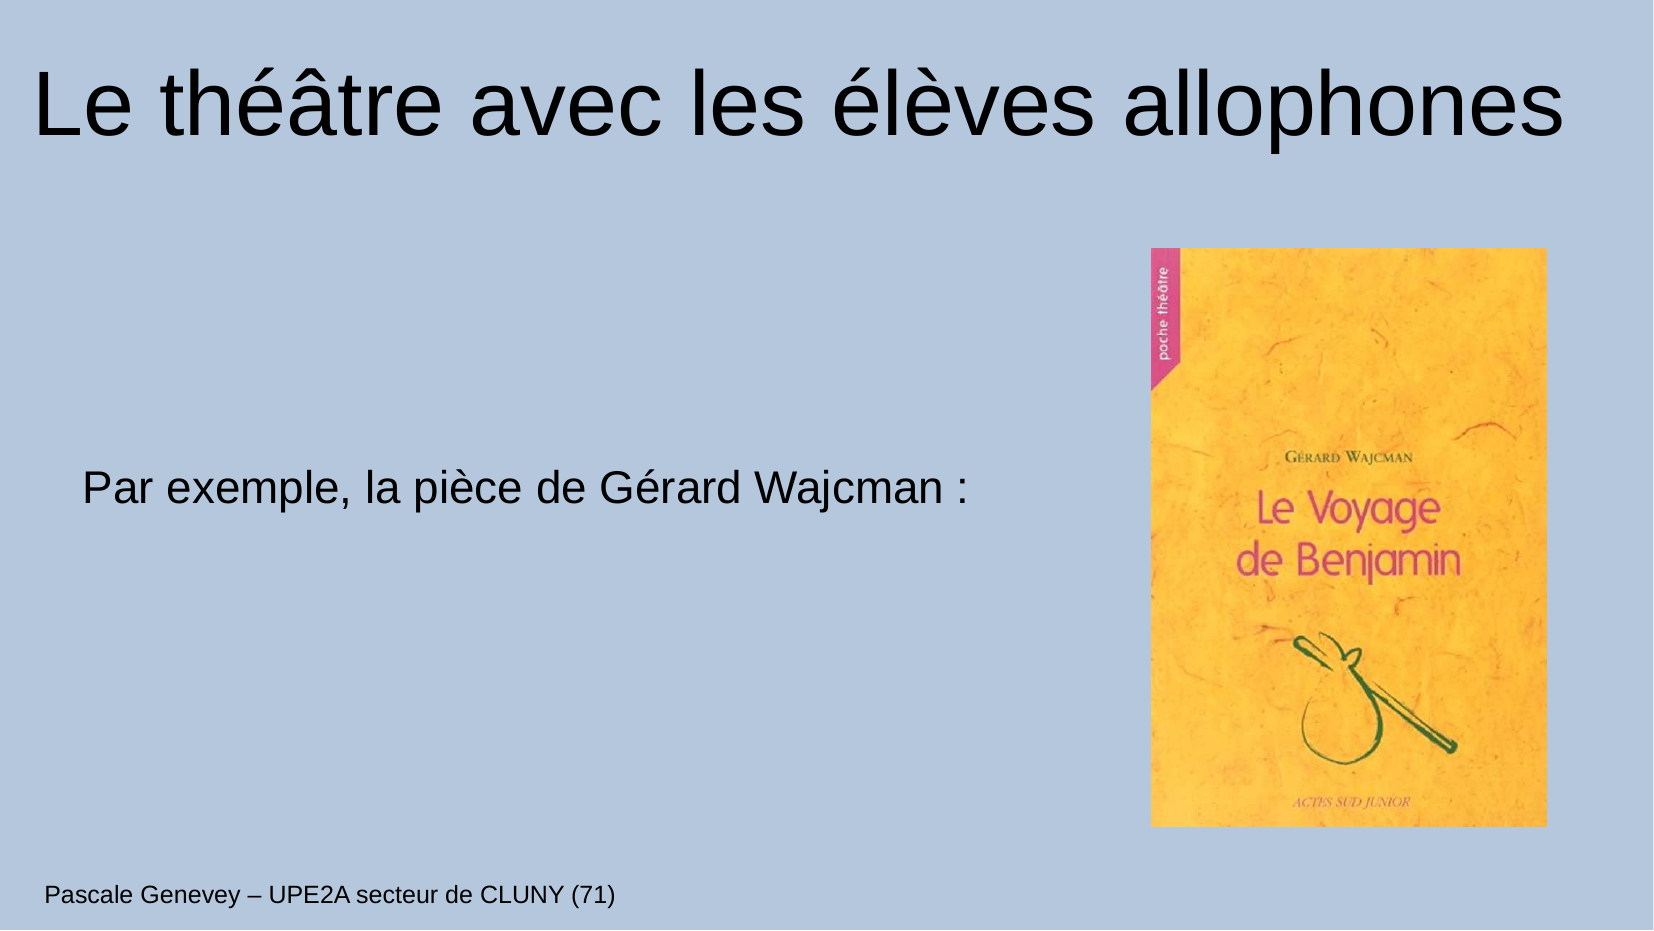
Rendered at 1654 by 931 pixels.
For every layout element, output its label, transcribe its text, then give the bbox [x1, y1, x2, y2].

picture [1151, 248, 1547, 827]
text_box Pascale Genevey – UPE2A secteur de CLUNY (71) [29, 873, 1211, 917]
title Le théâtre avec les élèves allophones [29, 1, 1571, 207]
subtitle Par exemple, la pièce de Gérard Wajcman : [82, 217, 1571, 758]
